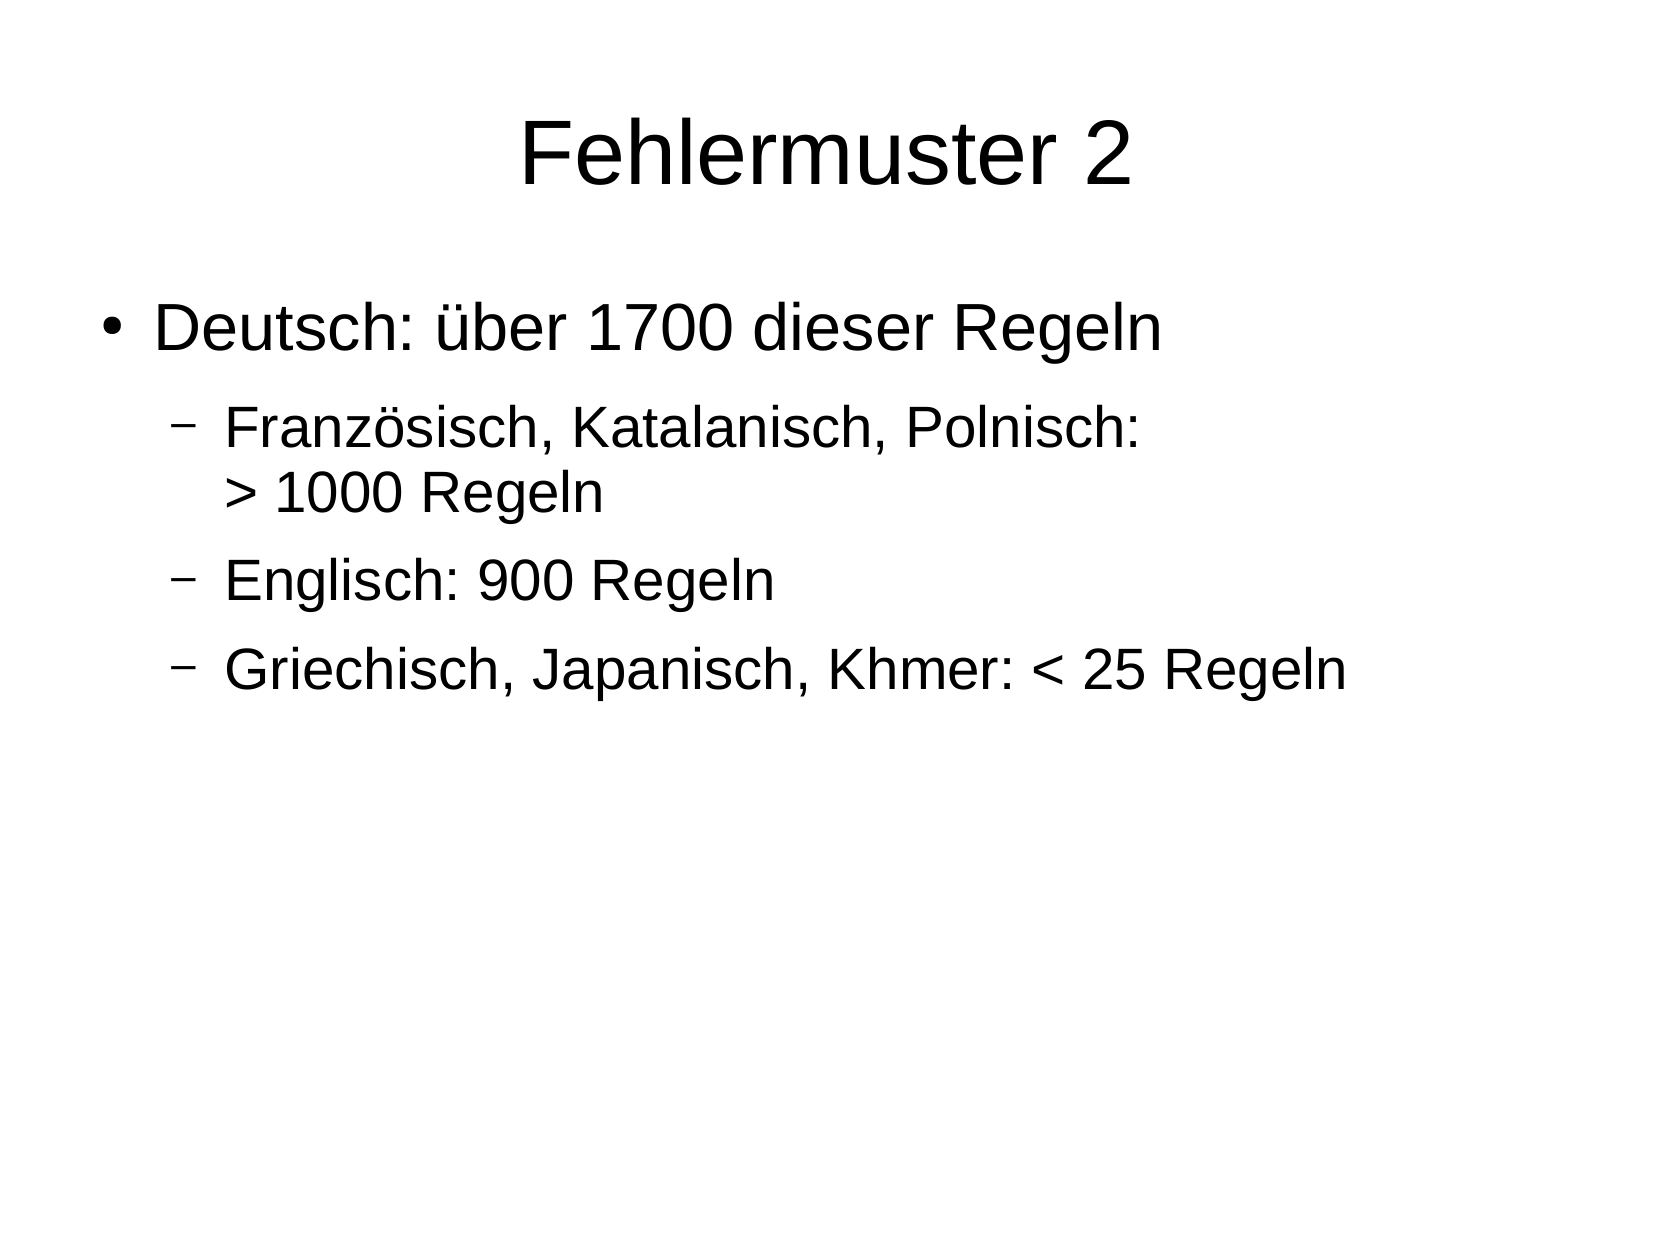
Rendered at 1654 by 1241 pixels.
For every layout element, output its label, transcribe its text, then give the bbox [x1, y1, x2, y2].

title Fehlermuster 2 [82, 49, 1571, 257]
list Deutsch: über 1700 dieser Regeln Französisch, Katalanisch, Polnisch: > 1000 Regeln Englisch: 900 Regeln Griechisch, Japanisch, Khmer: < 25 Regeln [82, 290, 1538, 1010]
